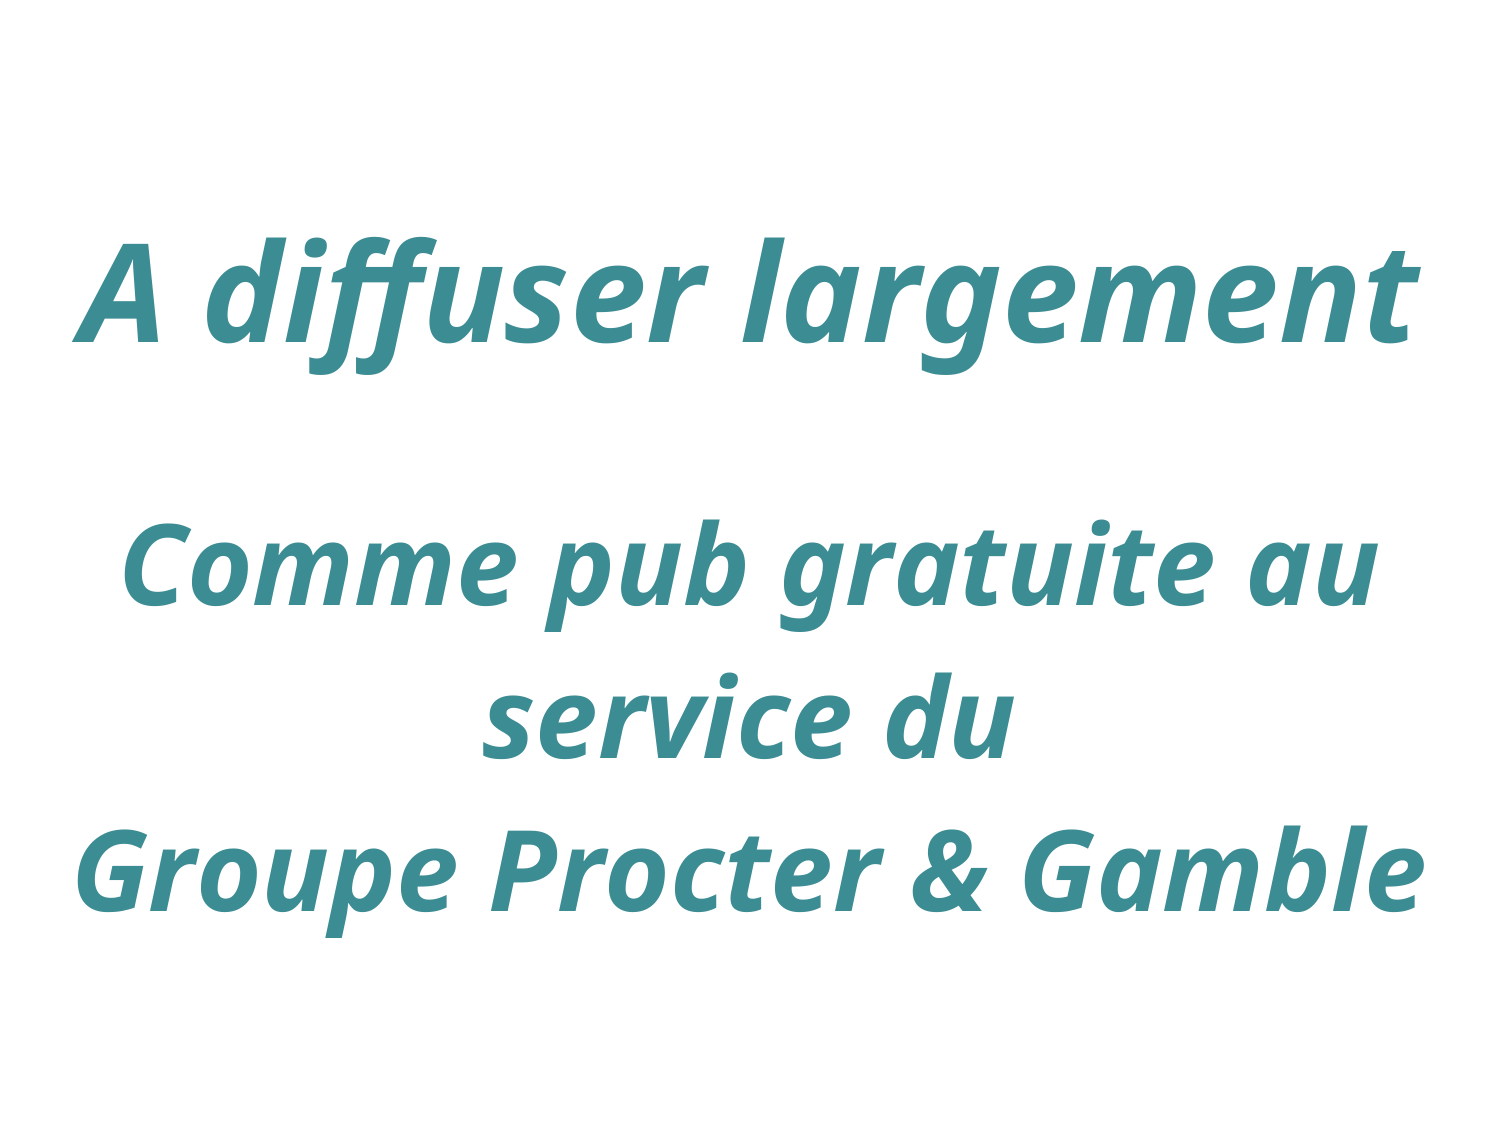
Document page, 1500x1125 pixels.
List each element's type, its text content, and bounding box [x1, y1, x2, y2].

text_box A diffuser largement Comme pub gratuite au service du Groupe Procter & Gamble [0, 187, 1500, 1125]
